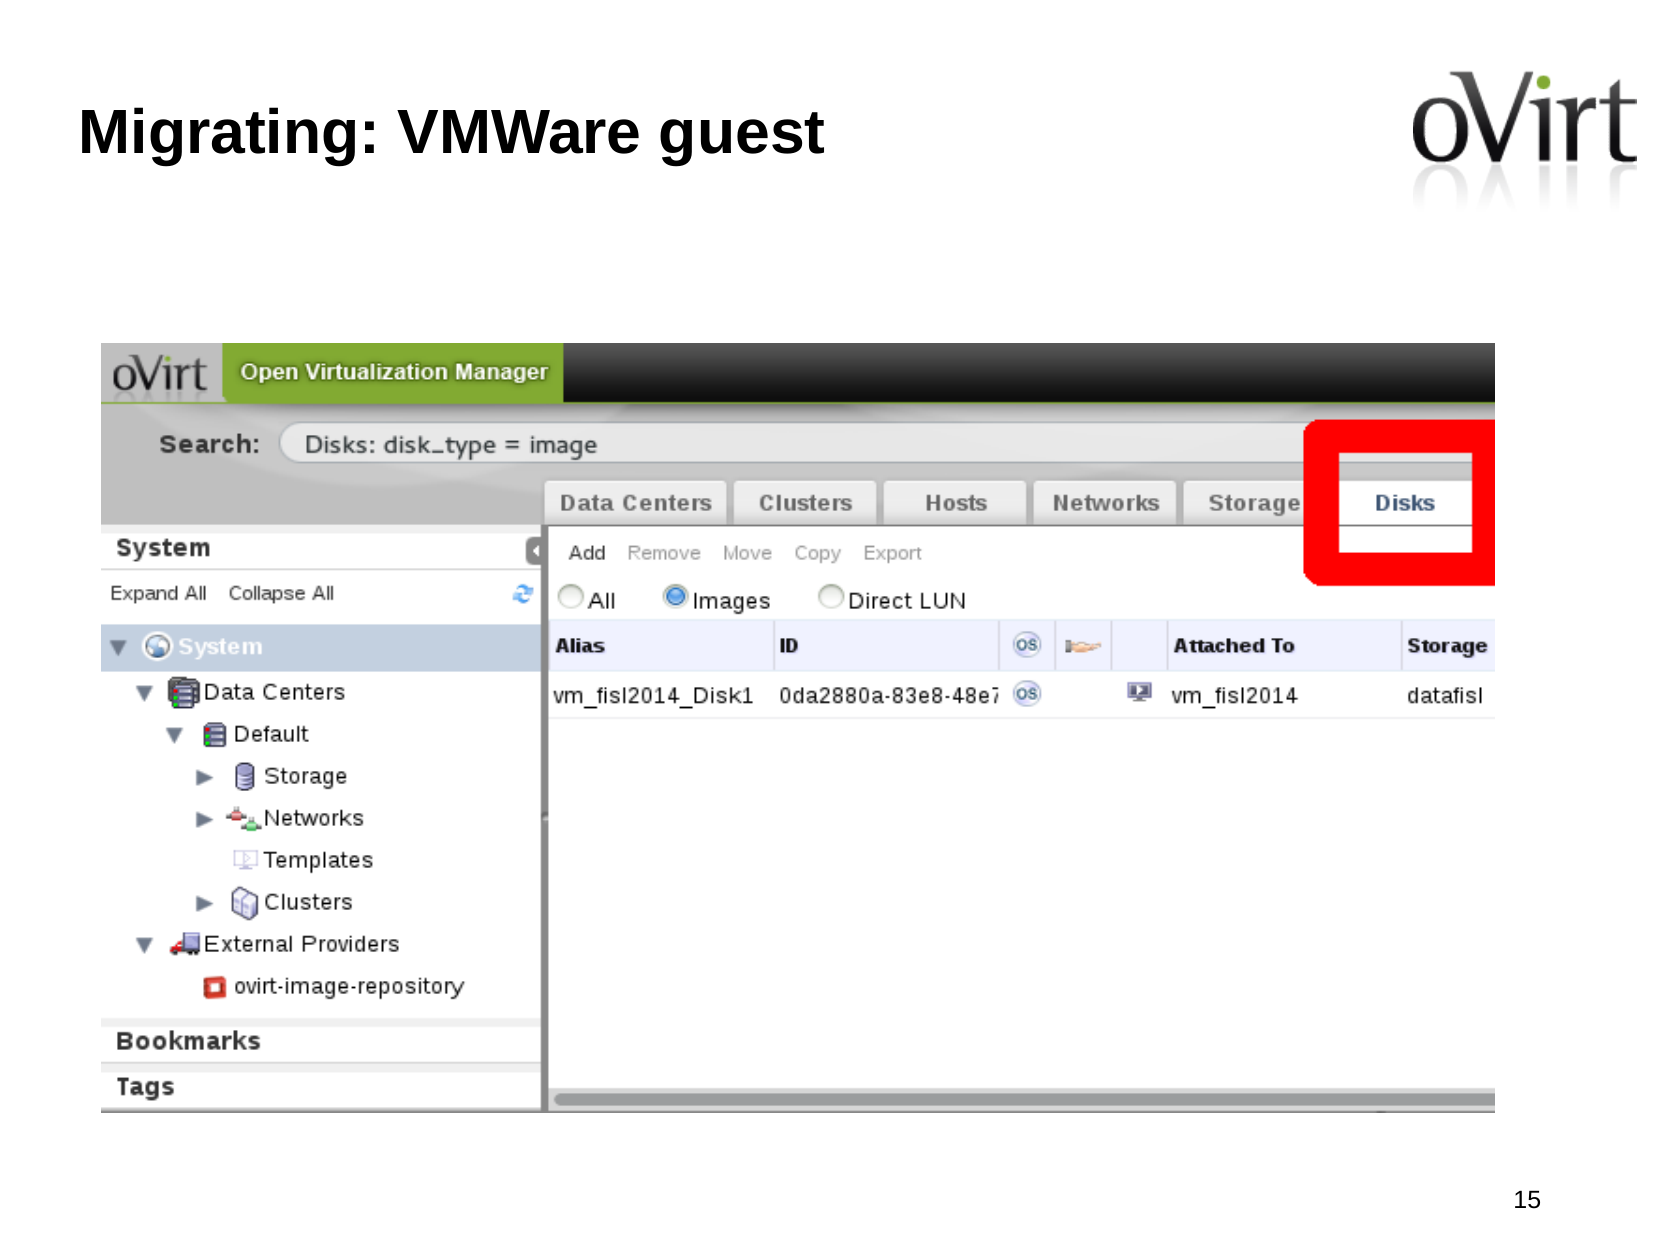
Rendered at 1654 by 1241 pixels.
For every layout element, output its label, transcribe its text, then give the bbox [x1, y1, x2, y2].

picture [101, 343, 1495, 1113]
text_box Migrating: VMWare guest [64, 30, 1285, 233]
picture [1413, 63, 1637, 212]
